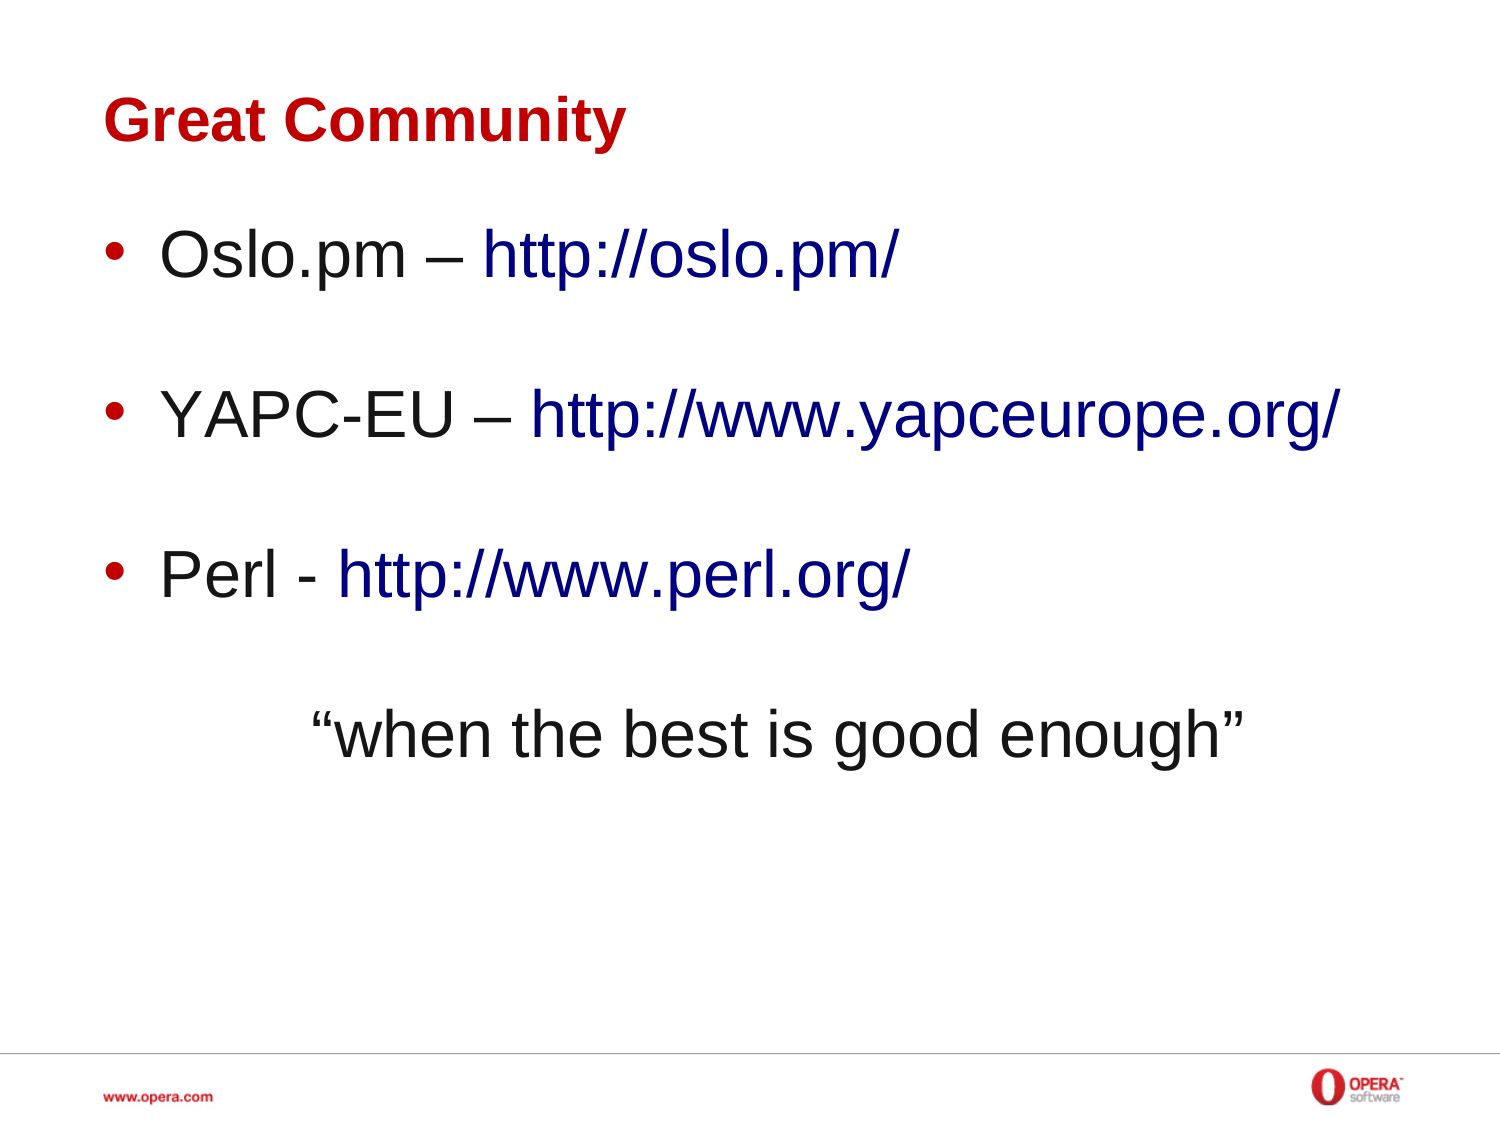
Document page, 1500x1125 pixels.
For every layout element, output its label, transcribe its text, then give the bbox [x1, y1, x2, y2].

list Oslo.pm – http://oslo.pm/ YAPC-EU – http://www.yapceurope.org/ Perl - http://www.perl.org/ “when the best is good enough” [88, 203, 1412, 871]
picture [0, 1053, 1500, 1123]
title Great Community [88, 70, 1412, 162]
